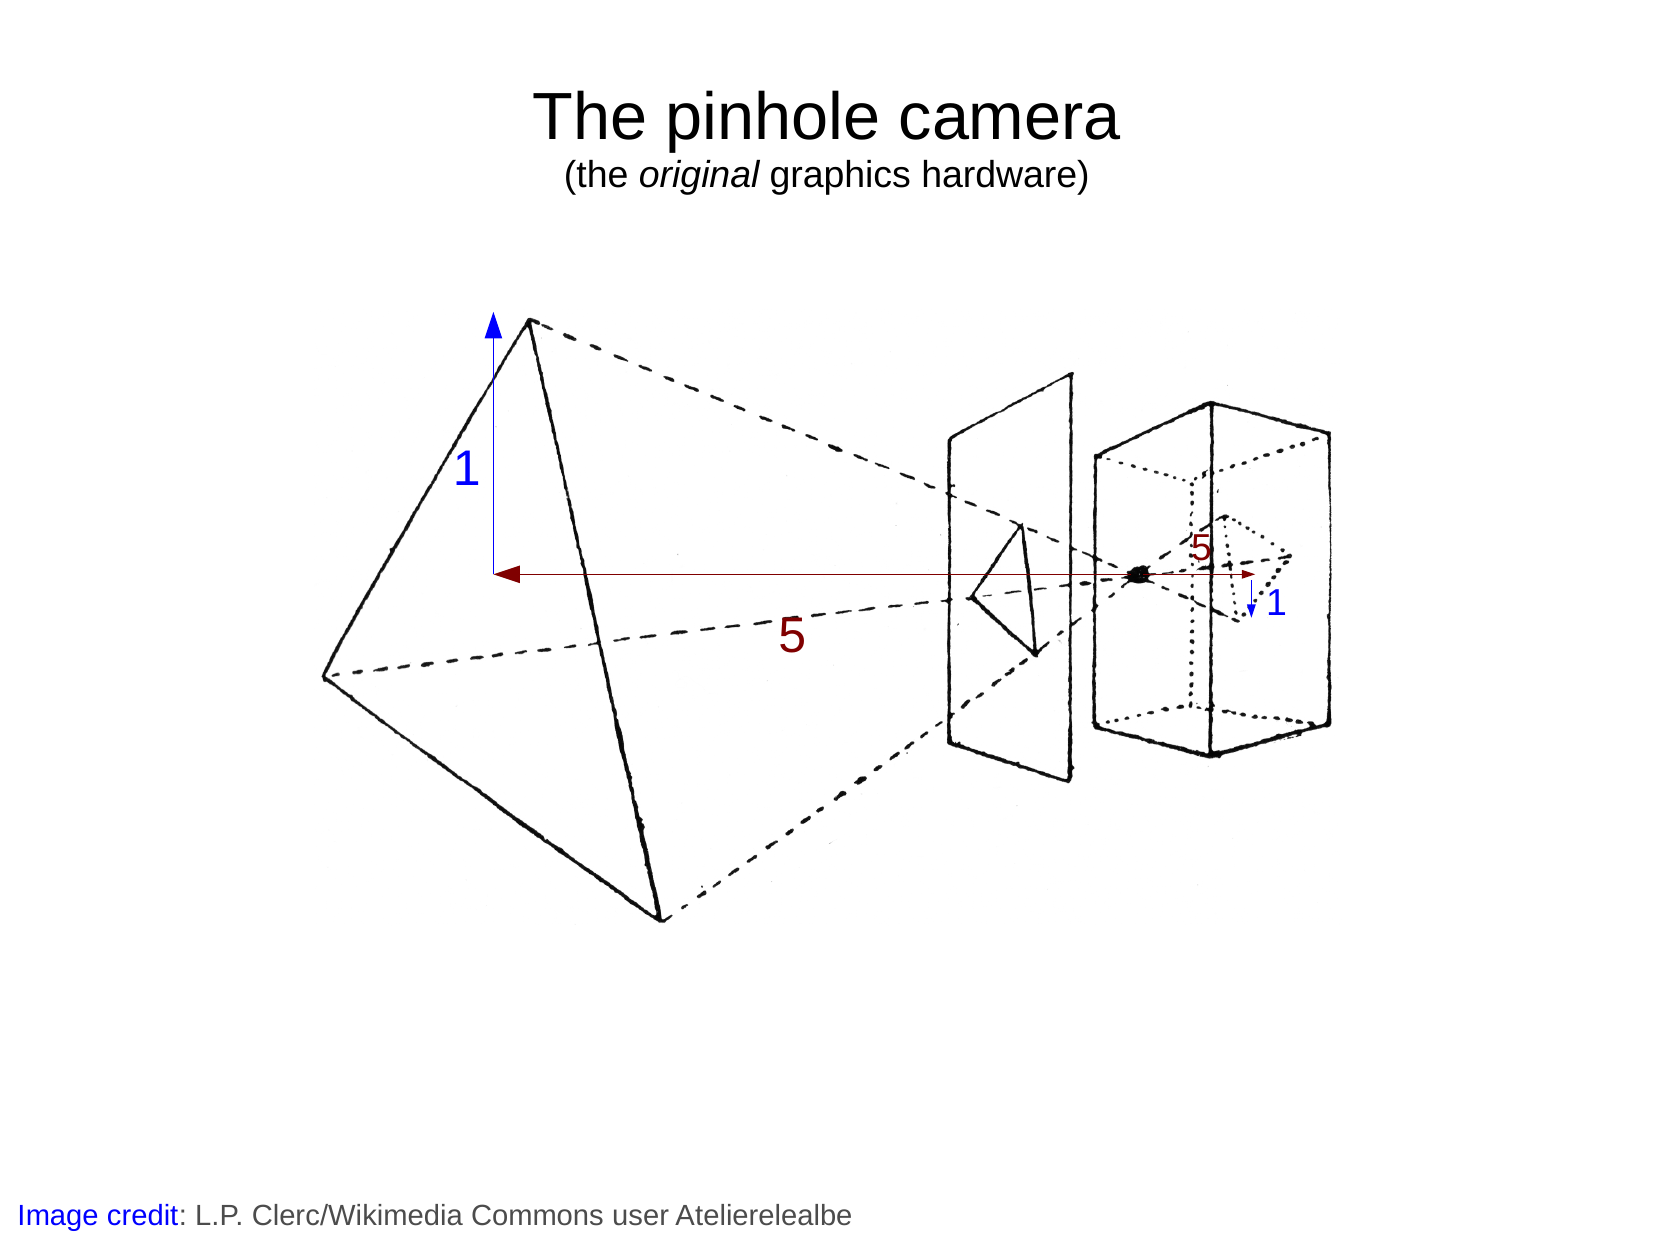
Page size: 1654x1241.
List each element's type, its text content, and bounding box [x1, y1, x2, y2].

text_box 1 [1251, 574, 1327, 632]
text_box 5 [1176, 519, 1252, 576]
picture [314, 309, 1342, 926]
text_box Image credit: L.P. Clerc/Wikimedia Commons user Atelierelealbe [2, 1191, 1163, 1240]
text_box 5 [763, 599, 839, 671]
text_box 1 [438, 432, 514, 508]
subtitle The pinhole camera (the original graphics hardware) [82, 49, 1571, 226]
